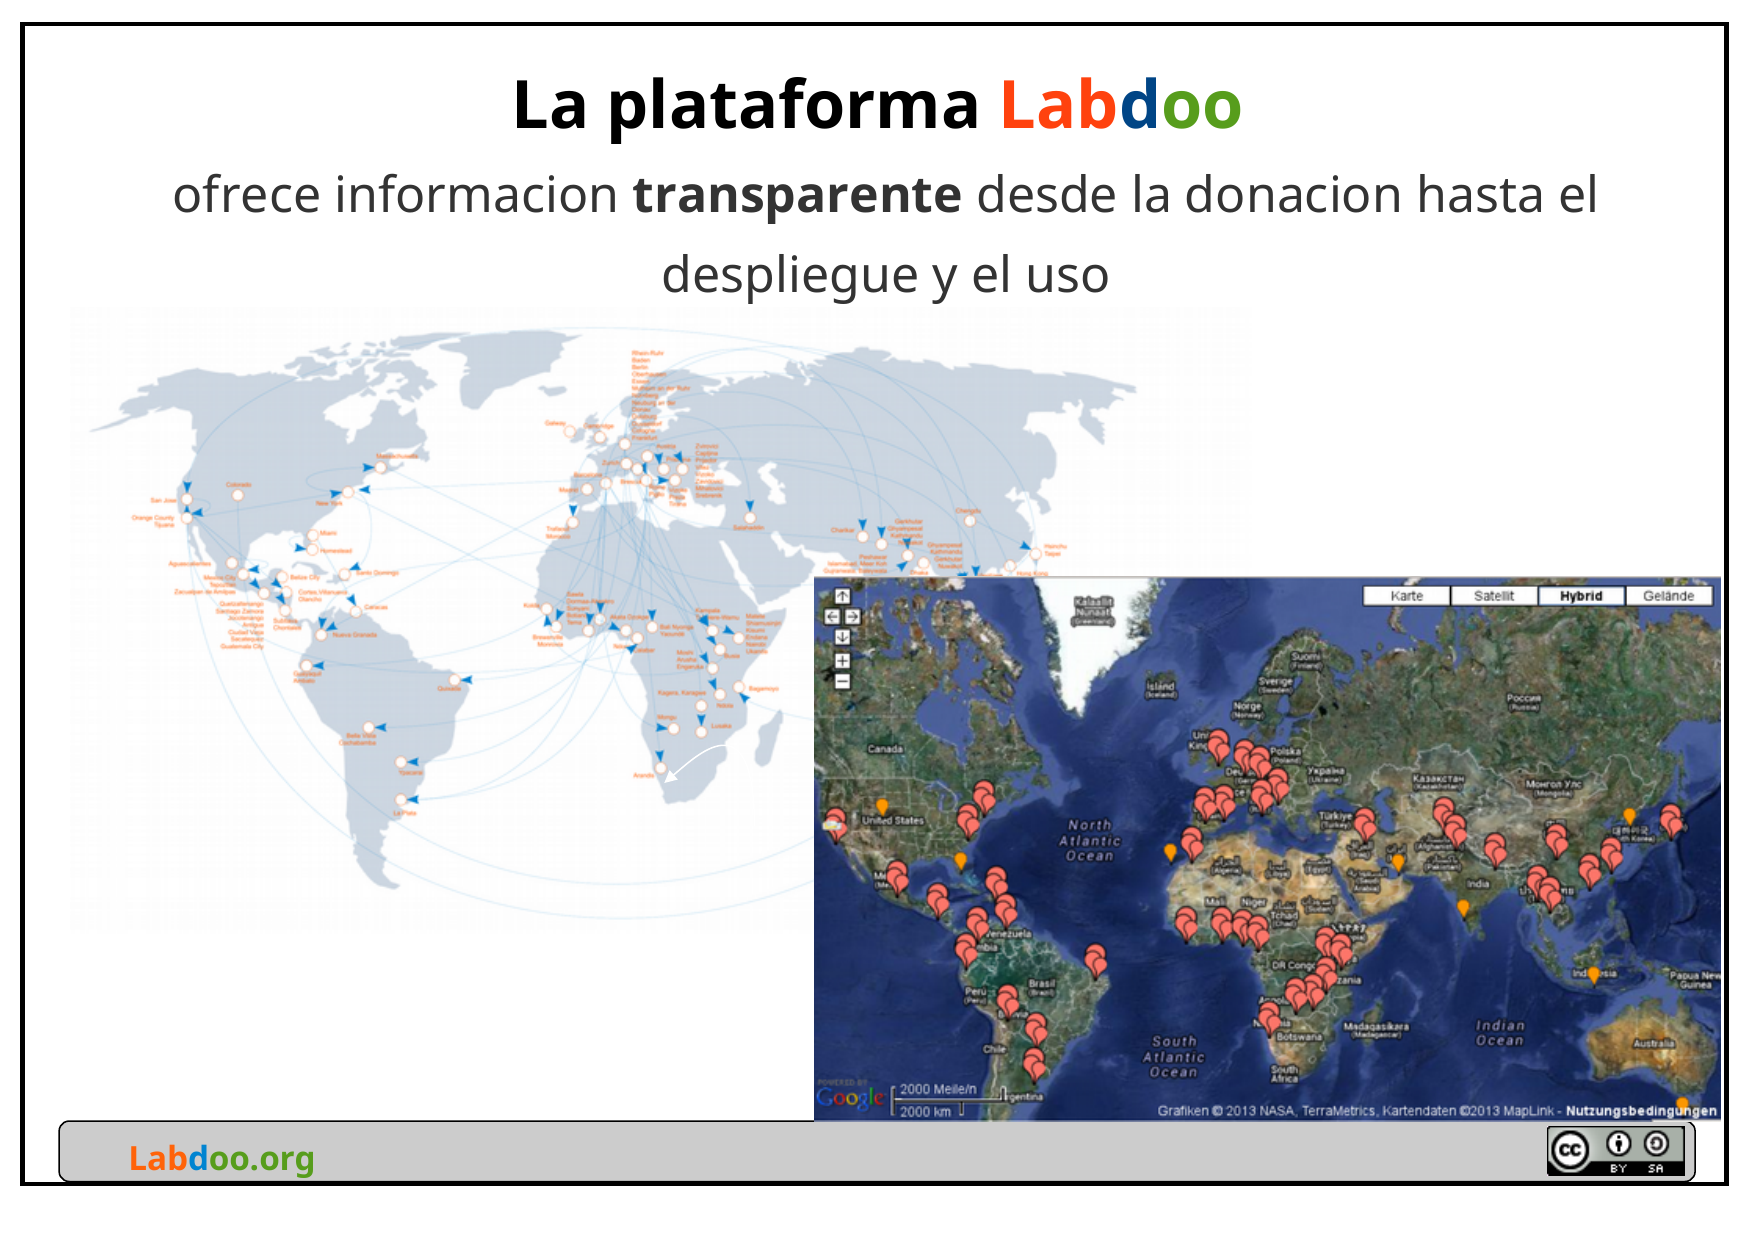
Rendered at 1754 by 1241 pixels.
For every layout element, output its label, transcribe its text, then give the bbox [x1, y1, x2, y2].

title La plataforma Labdoo ofrece informacion transparente desde la donacion hasta el despliegue y el uso [118, 6, 1654, 331]
picture [70, 307, 1721, 1123]
picture [1547, 1126, 1685, 1176]
text_box Labdoo.org [113, 1115, 1191, 1194]
